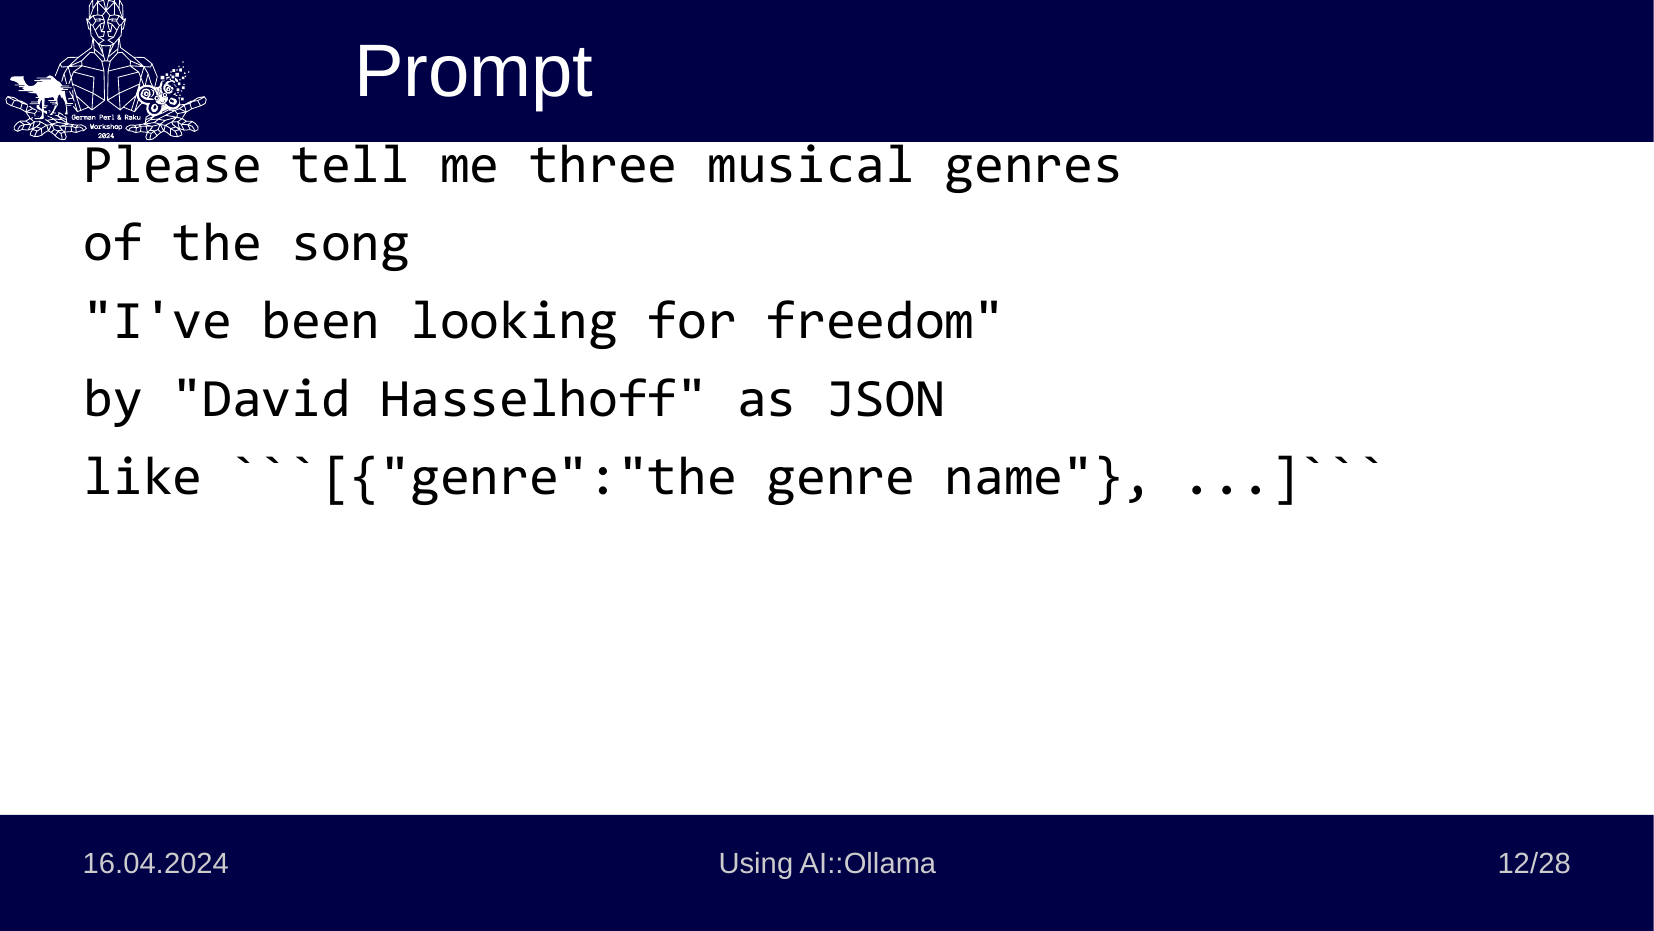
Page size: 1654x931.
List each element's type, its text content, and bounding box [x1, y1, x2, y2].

list Please tell me three musical genres of the song "I've been looking for freedom" by "David Hasselhoff" as JSON like ```[{"genre":"the genre name"}, ...]``` [83, 141, 1572, 815]
title Prompt [354, 5, 1654, 136]
